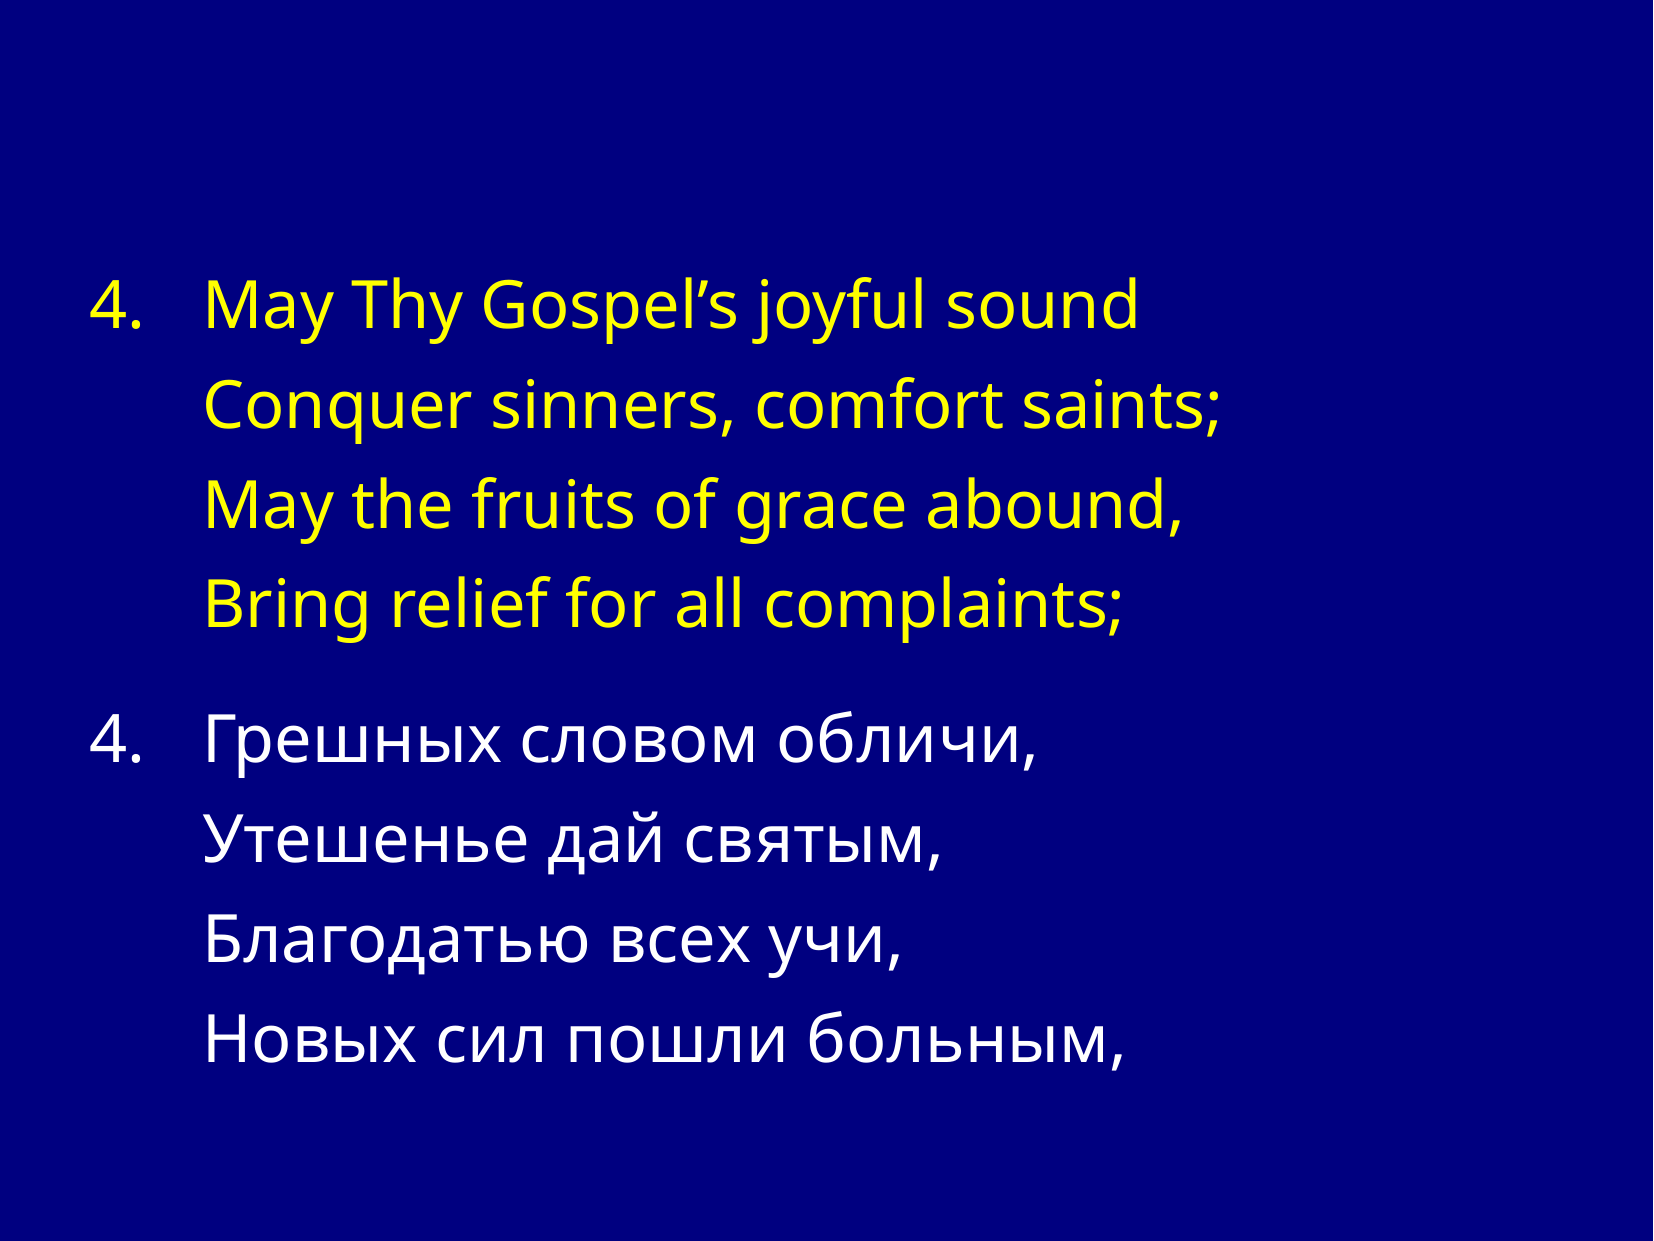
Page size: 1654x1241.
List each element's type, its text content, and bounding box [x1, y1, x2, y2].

text_box 4. Грешных словом обличи, Утешенье дай святым, Благодатью всех учи, Новых сил пошли больным, [75, 675, 1576, 1163]
text_box 4. May Thy Gospel’s joyful sound Conquer sinners, comfort saints; May the fruits of grace abound, Bring relief for all complaints; [75, 150, 1576, 638]
